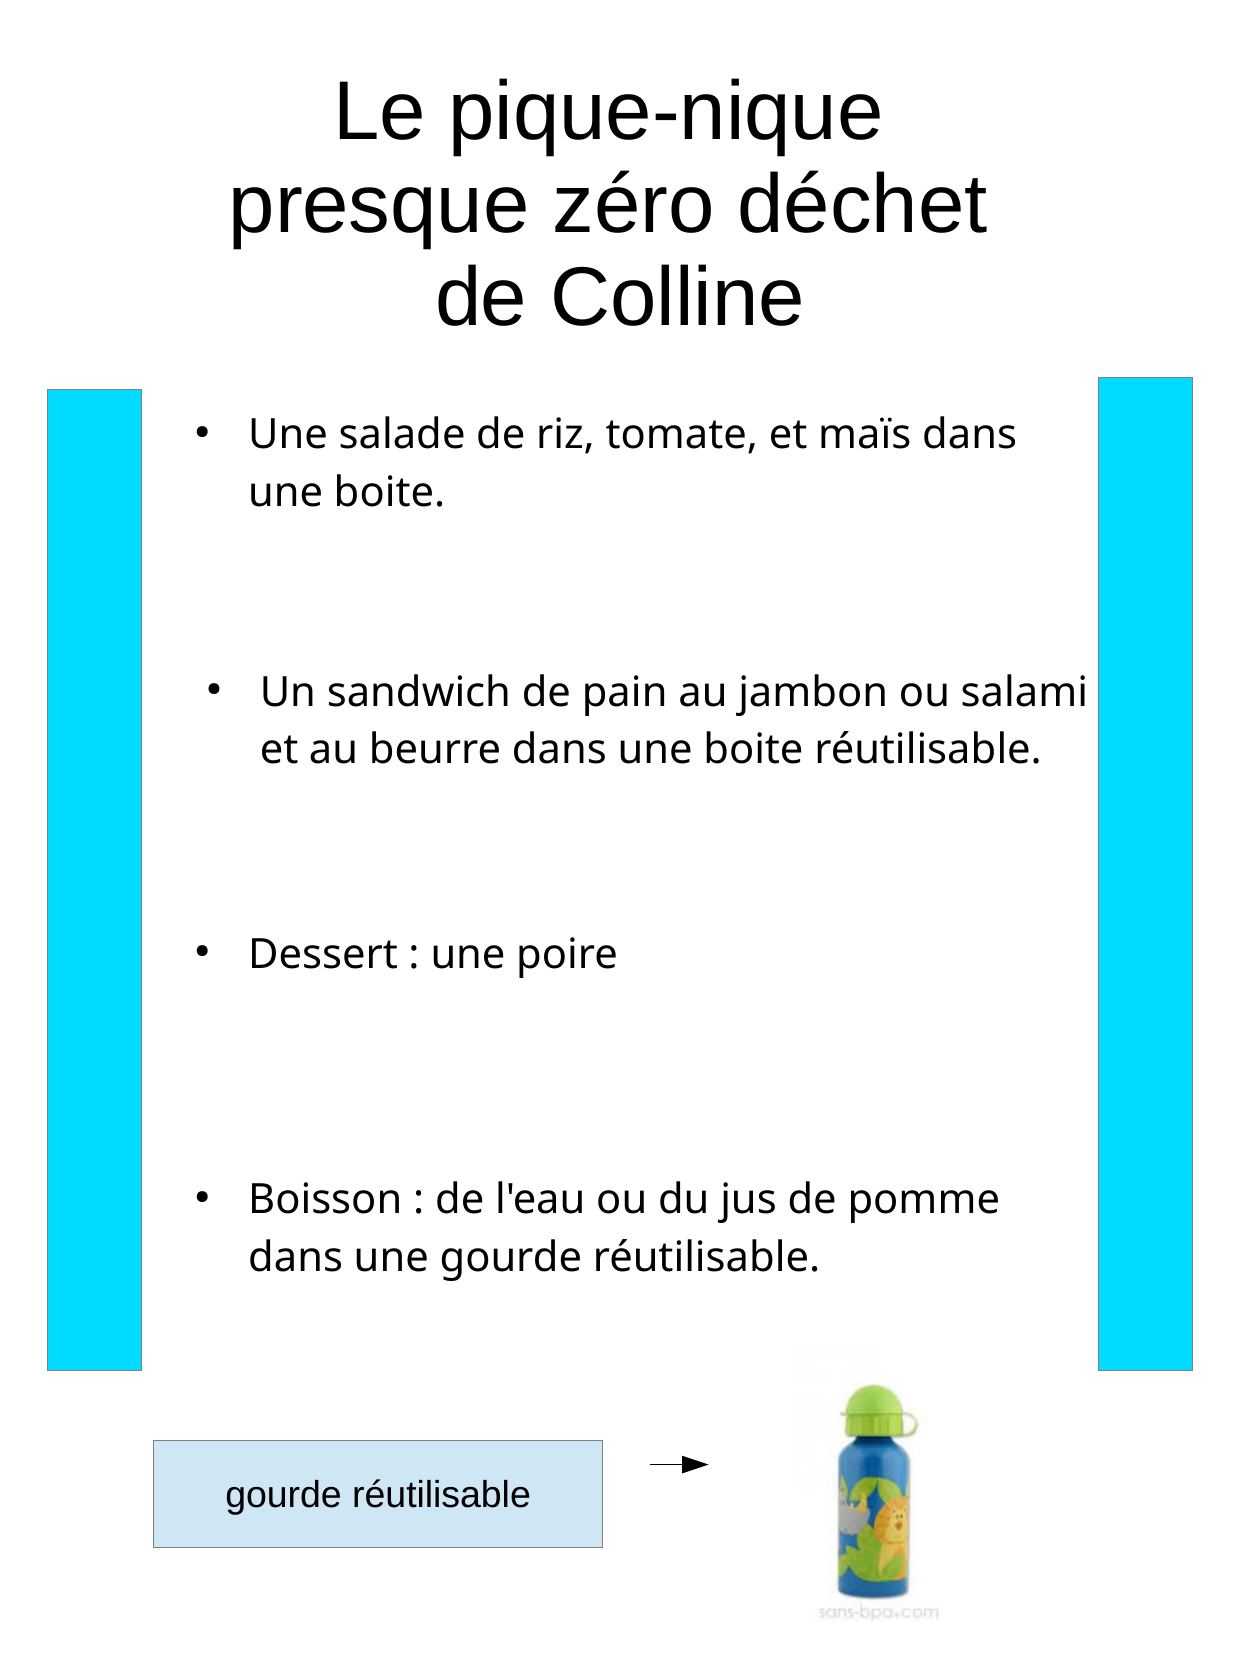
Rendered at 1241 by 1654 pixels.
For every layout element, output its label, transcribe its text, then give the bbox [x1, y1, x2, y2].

text_box [1098, 377, 1193, 1371]
picture [791, 1349, 966, 1630]
list Dessert : une poire [177, 923, 1087, 1123]
text_box gourde réutilisable [153, 1440, 603, 1548]
list Une salade de riz, tomate, et maïs dans une boite. [177, 404, 1087, 603]
text_box [47, 389, 142, 1371]
title Le pique-nique presque zéro déchet de Colline [62, 64, 1179, 344]
list Un sandwich de pain au jambon ou salami et au beurre dans une boite réutilisable. [188, 661, 1098, 860]
list Boisson : de l'eau ou du jus de pomme dans une gourde réutilisable. [177, 1169, 1087, 1368]
